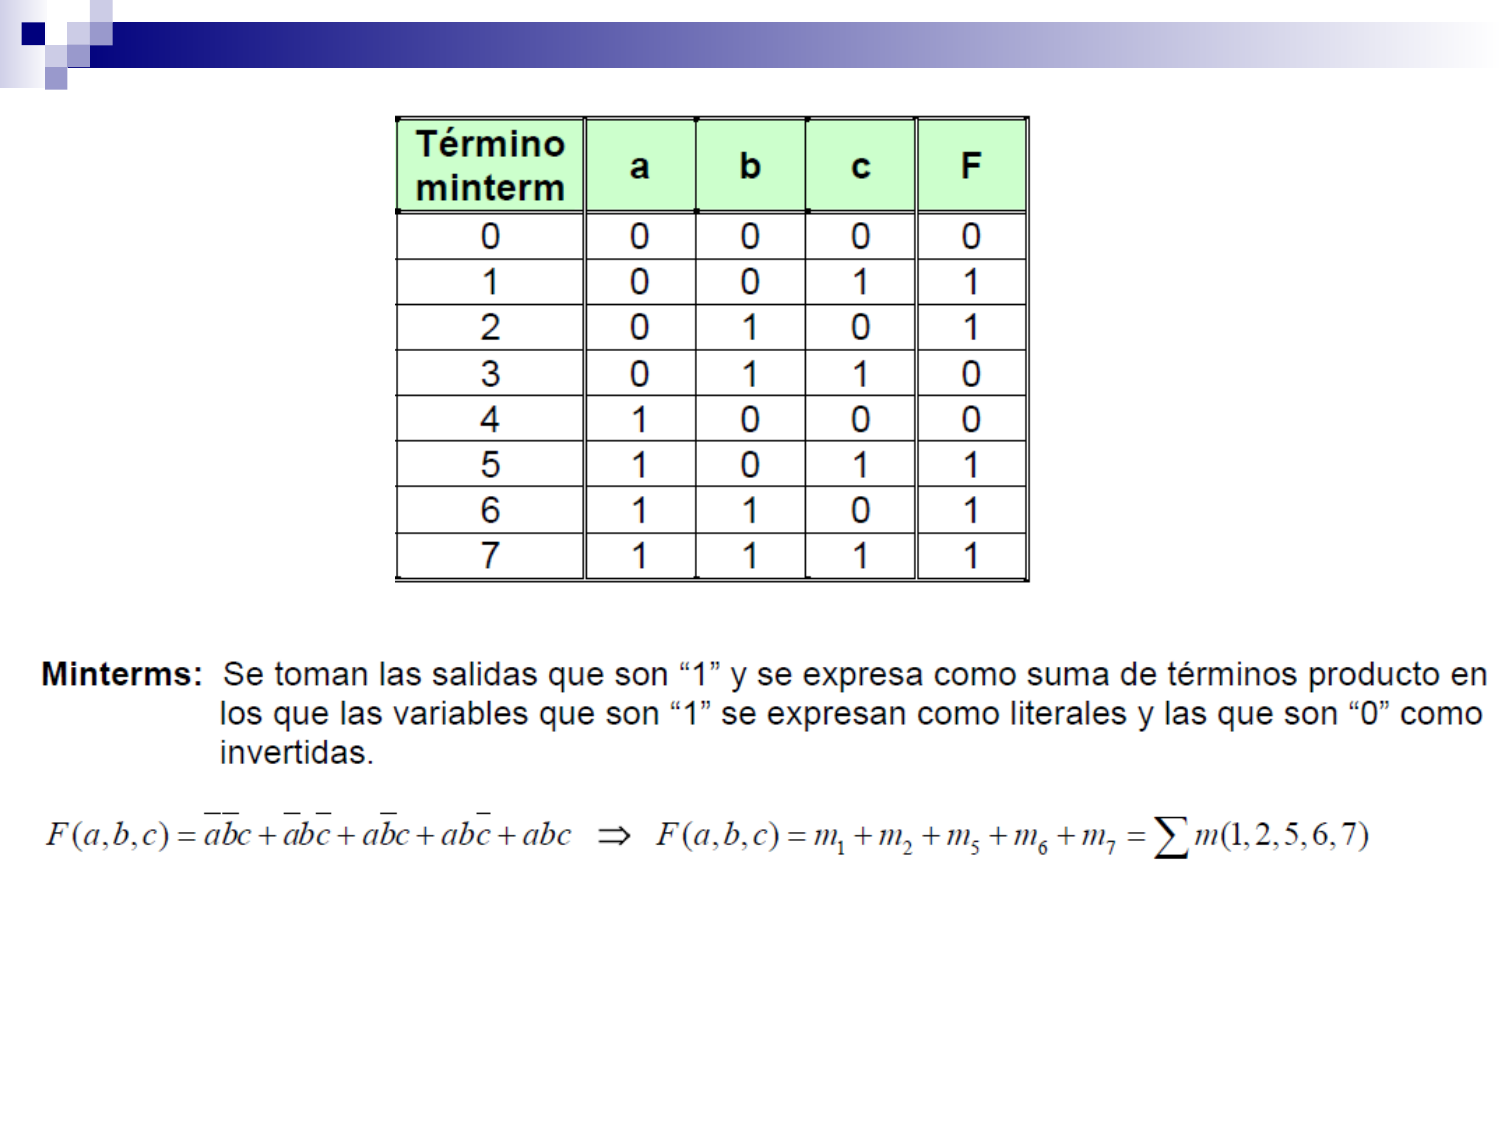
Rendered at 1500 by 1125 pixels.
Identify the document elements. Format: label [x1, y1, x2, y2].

picture [395, 113, 1038, 589]
picture [24, 645, 1500, 908]
